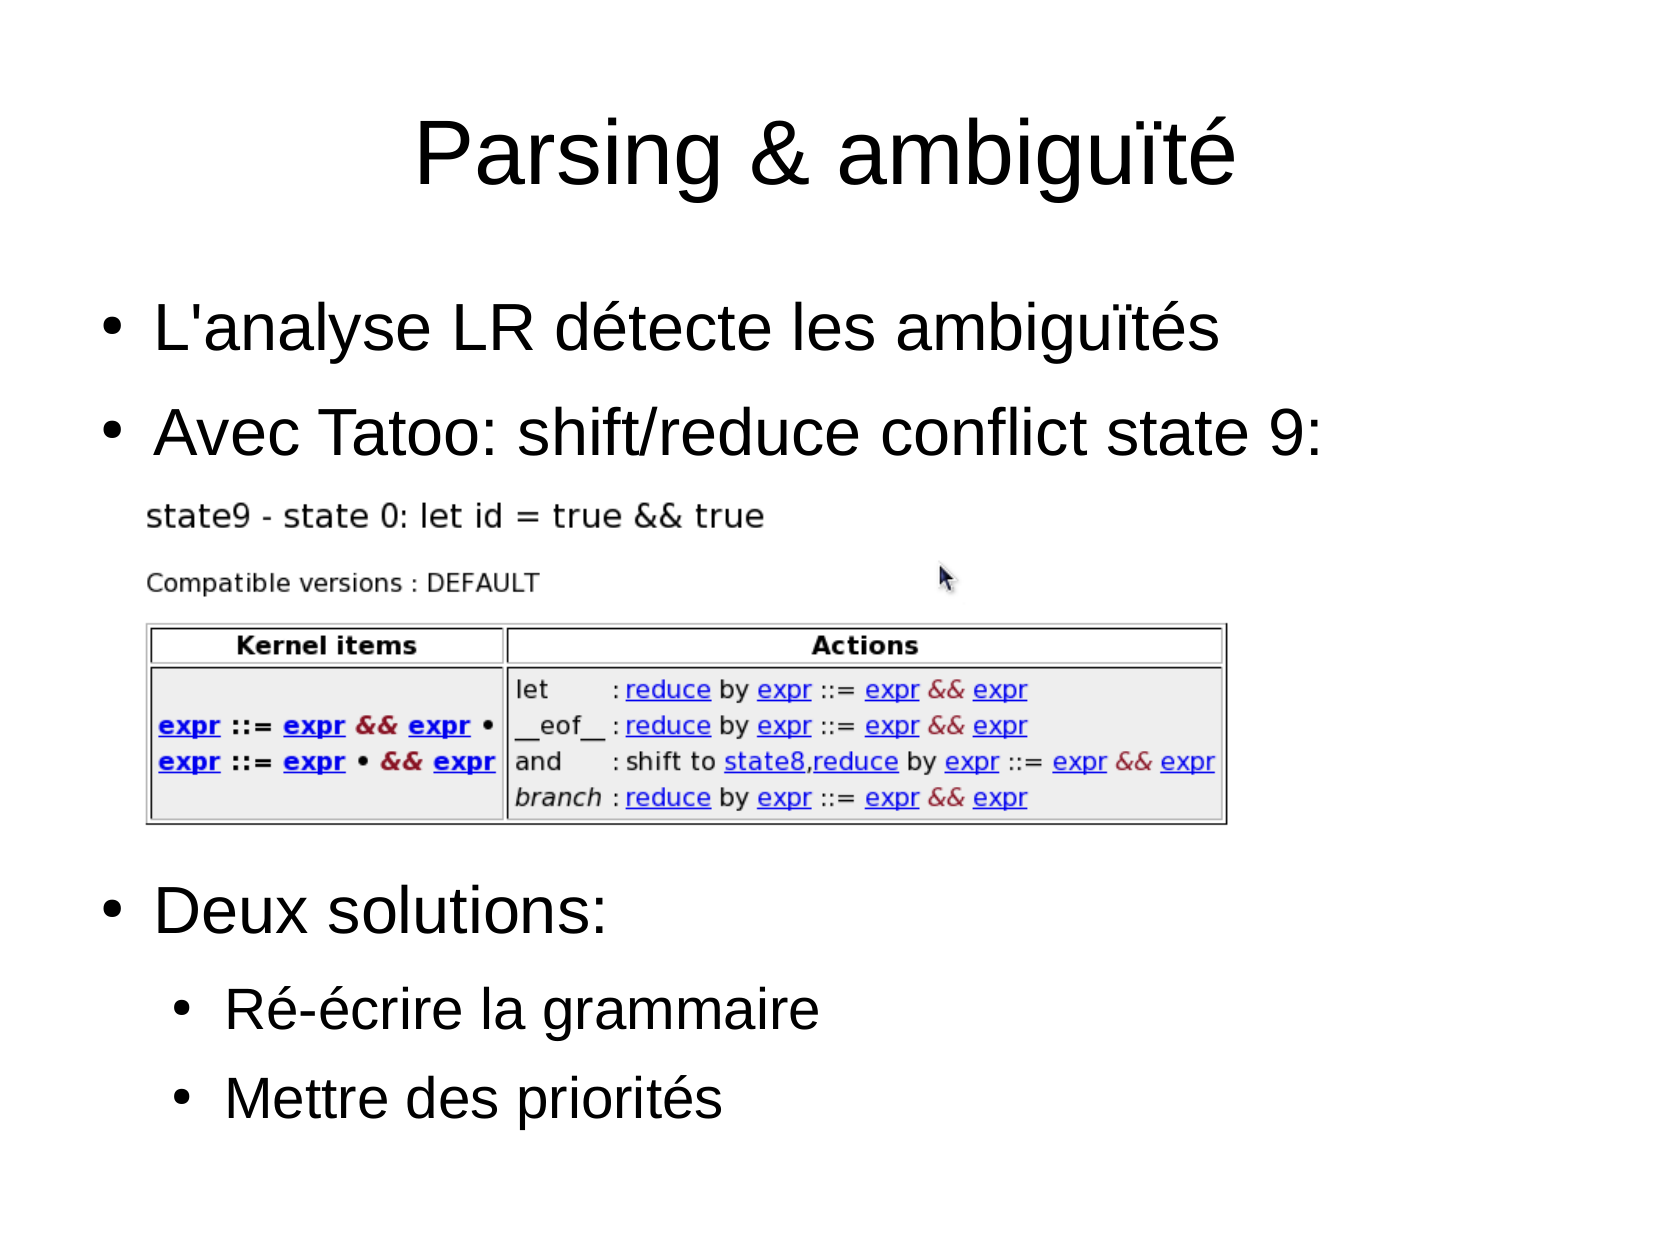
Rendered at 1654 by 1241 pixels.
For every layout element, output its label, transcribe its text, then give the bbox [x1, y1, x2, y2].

picture [143, 492, 1273, 847]
list L'analyse LR détecte les ambiguïtés Avec Tatoo: shift/reduce conflict state 9: Deux solutions: Ré-écrire la grammaire Mettre des priorités [82, 290, 1571, 1131]
title Parsing & ambiguïté [82, 56, 1571, 250]
